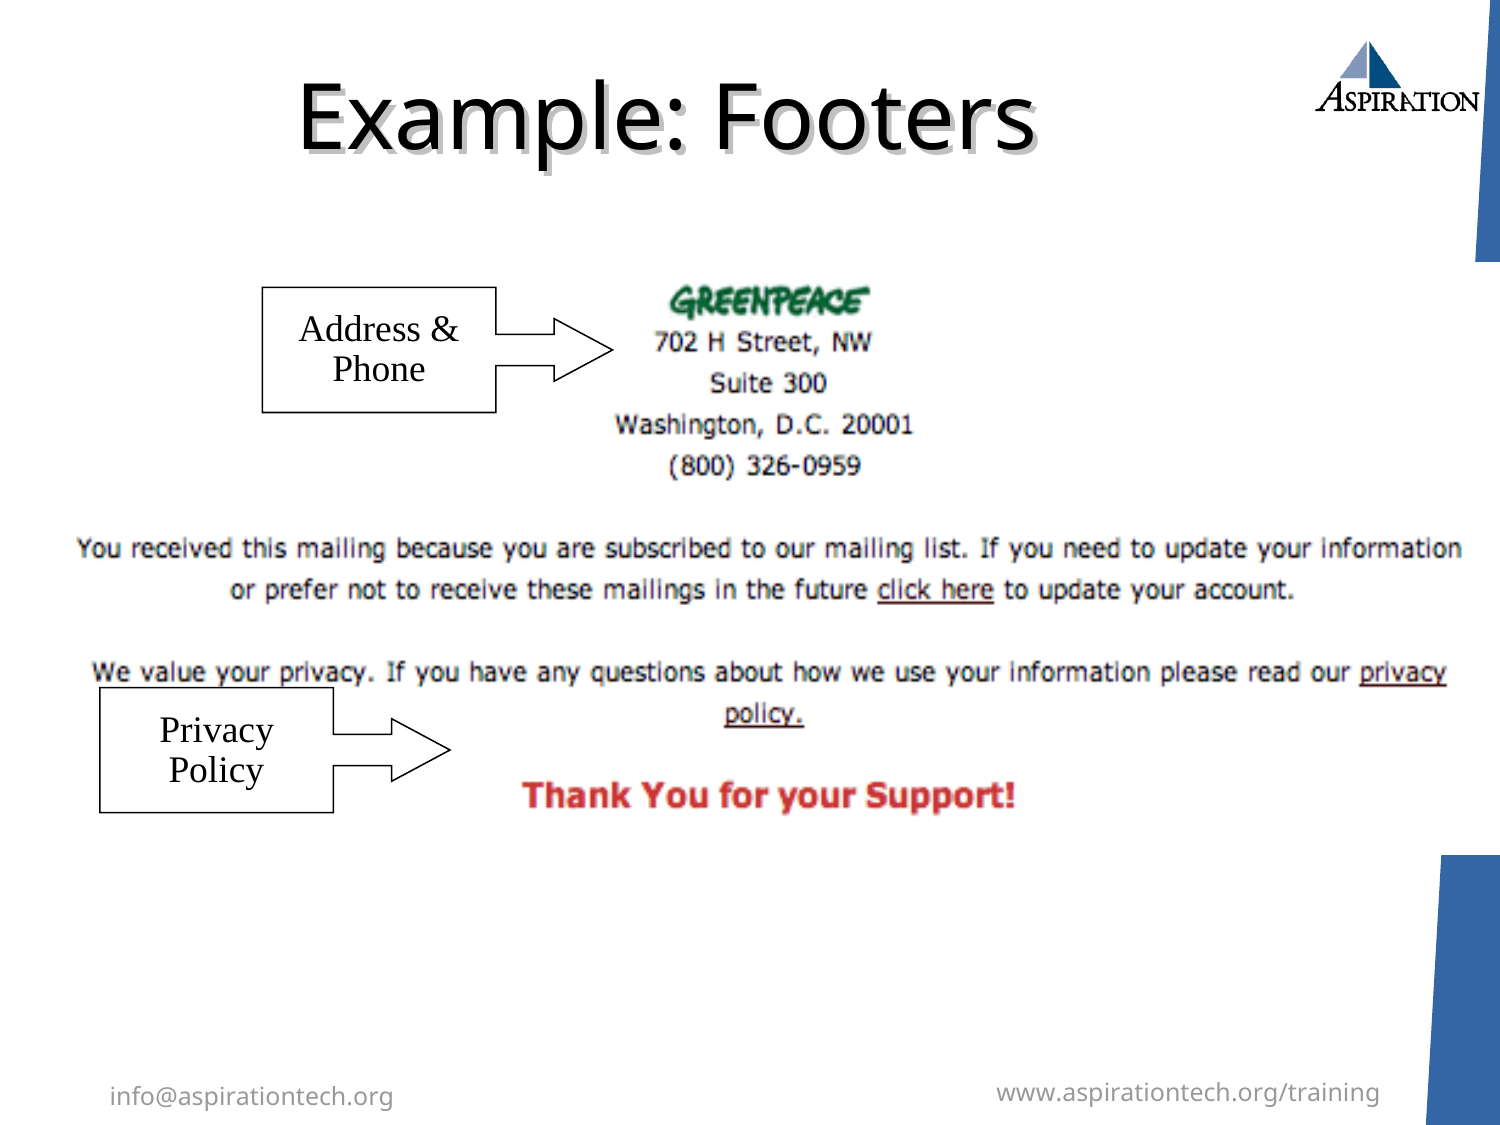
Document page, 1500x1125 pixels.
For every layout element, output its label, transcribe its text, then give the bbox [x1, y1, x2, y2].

picture [24, 262, 1500, 855]
title Example: Footers [49, 19, 1284, 206]
text_box Privacy Policy [99, 687, 451, 813]
picture [1315, 41, 1480, 120]
text_box Address & Phone [262, 287, 613, 413]
